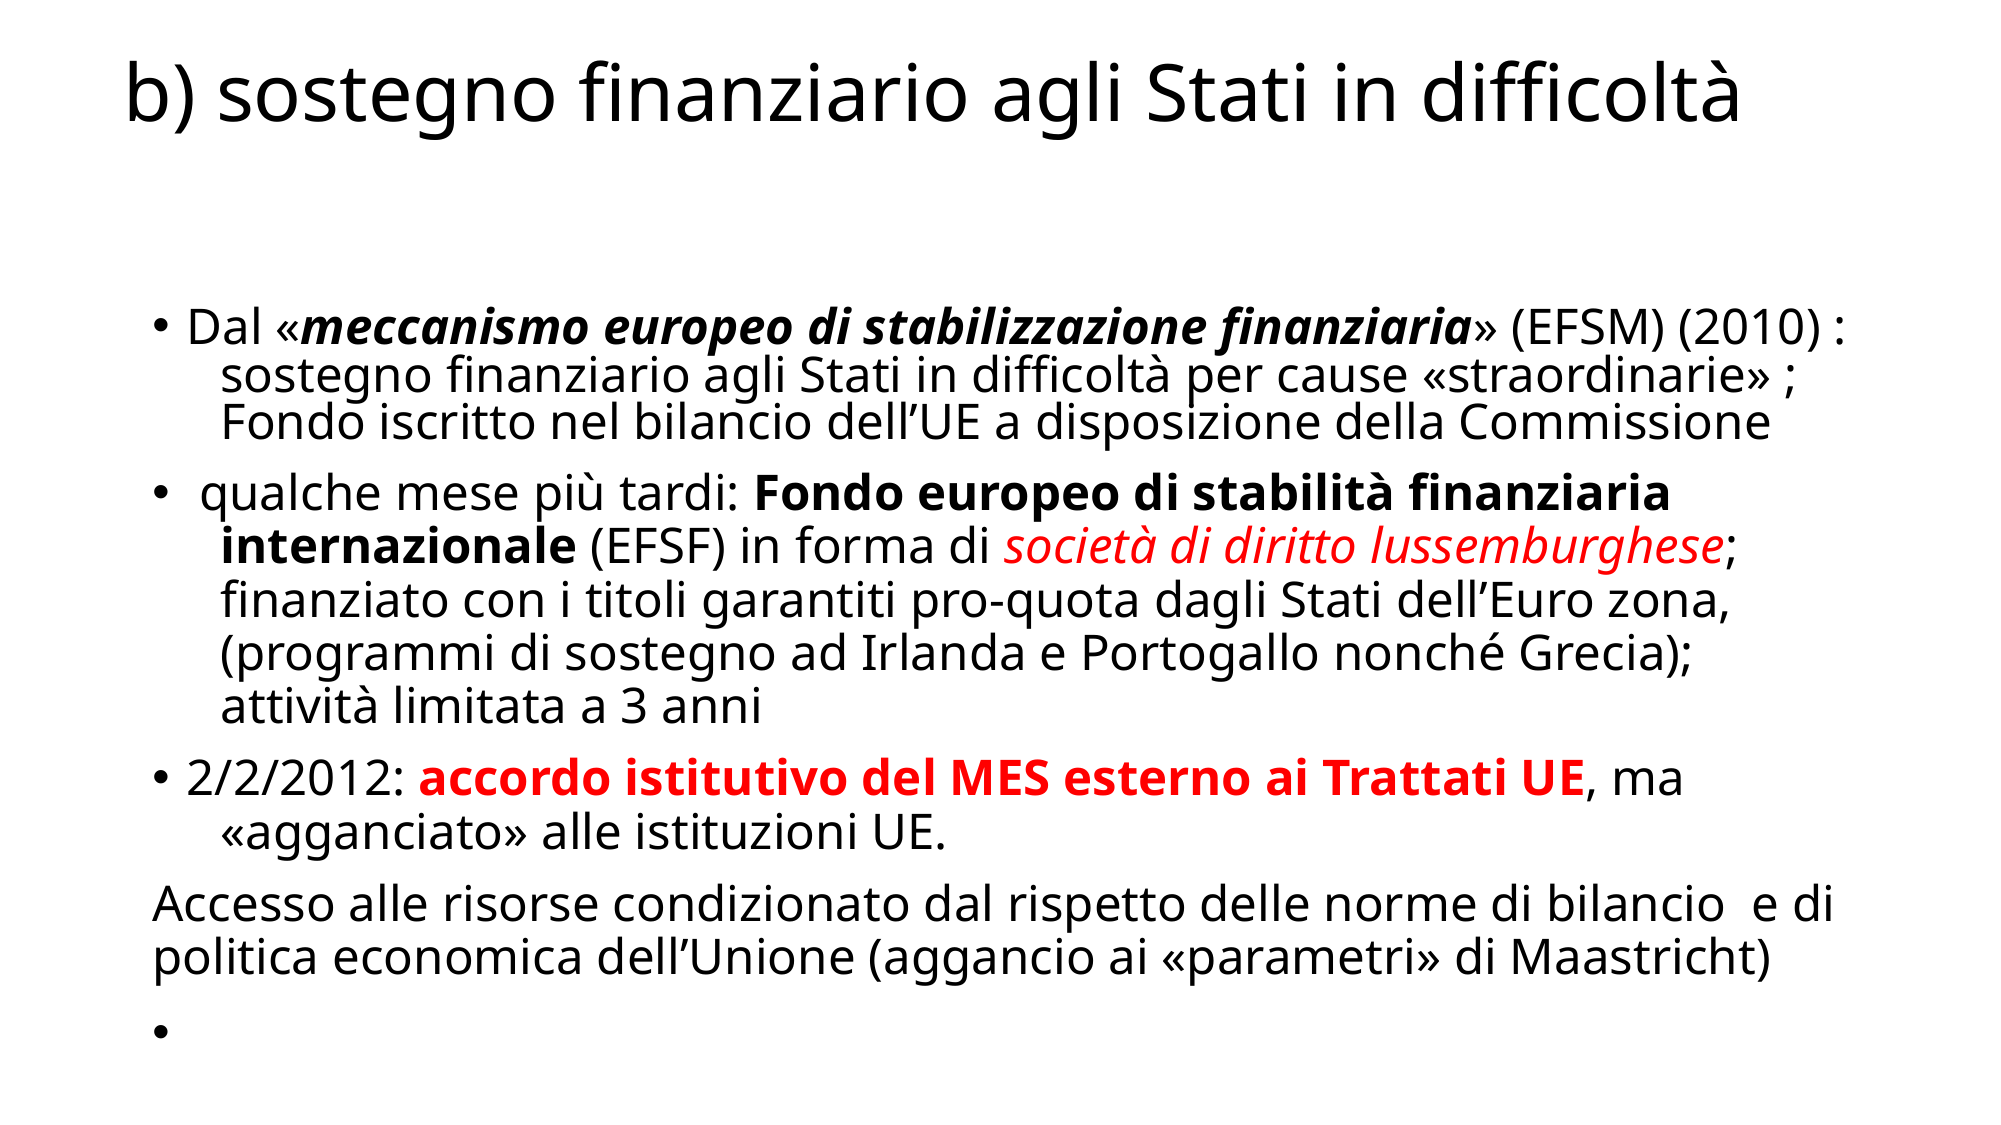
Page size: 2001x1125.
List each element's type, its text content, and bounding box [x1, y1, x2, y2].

list Dal «meccanismo europeo di stabilizzazione finanziaria» (EFSM) (2010) : sostegno finanziario agli Stati in difficoltà per cause «straordinarie» ; Fondo iscritto nel bilancio dell’UE a disposizione della Commissione qualche mese più tardi: Fondo europeo di stabilità finanziaria internazionale (EFSF) in forma di società di diritto lussemburghese; finanziato con i titoli garantiti pro-quota dagli Stati dell’Euro zona, (programmi di sostegno ad Irlanda e Portogallo nonché Grecia); attività limitata a 3 anni 2/2/2012: accordo istitutivo del MES esterno ai Trattati UE, ma «agganciato» alle istituzioni UE. Accesso alle risorse condizionato dal rispetto delle norme di bilancio e di politica economica dell’Unione (aggancio ai «parametri» di Maastricht) [137, 299, 1863, 1014]
title b) sostegno finanziario agli Stati in difficoltà [108, 34, 1834, 252]
